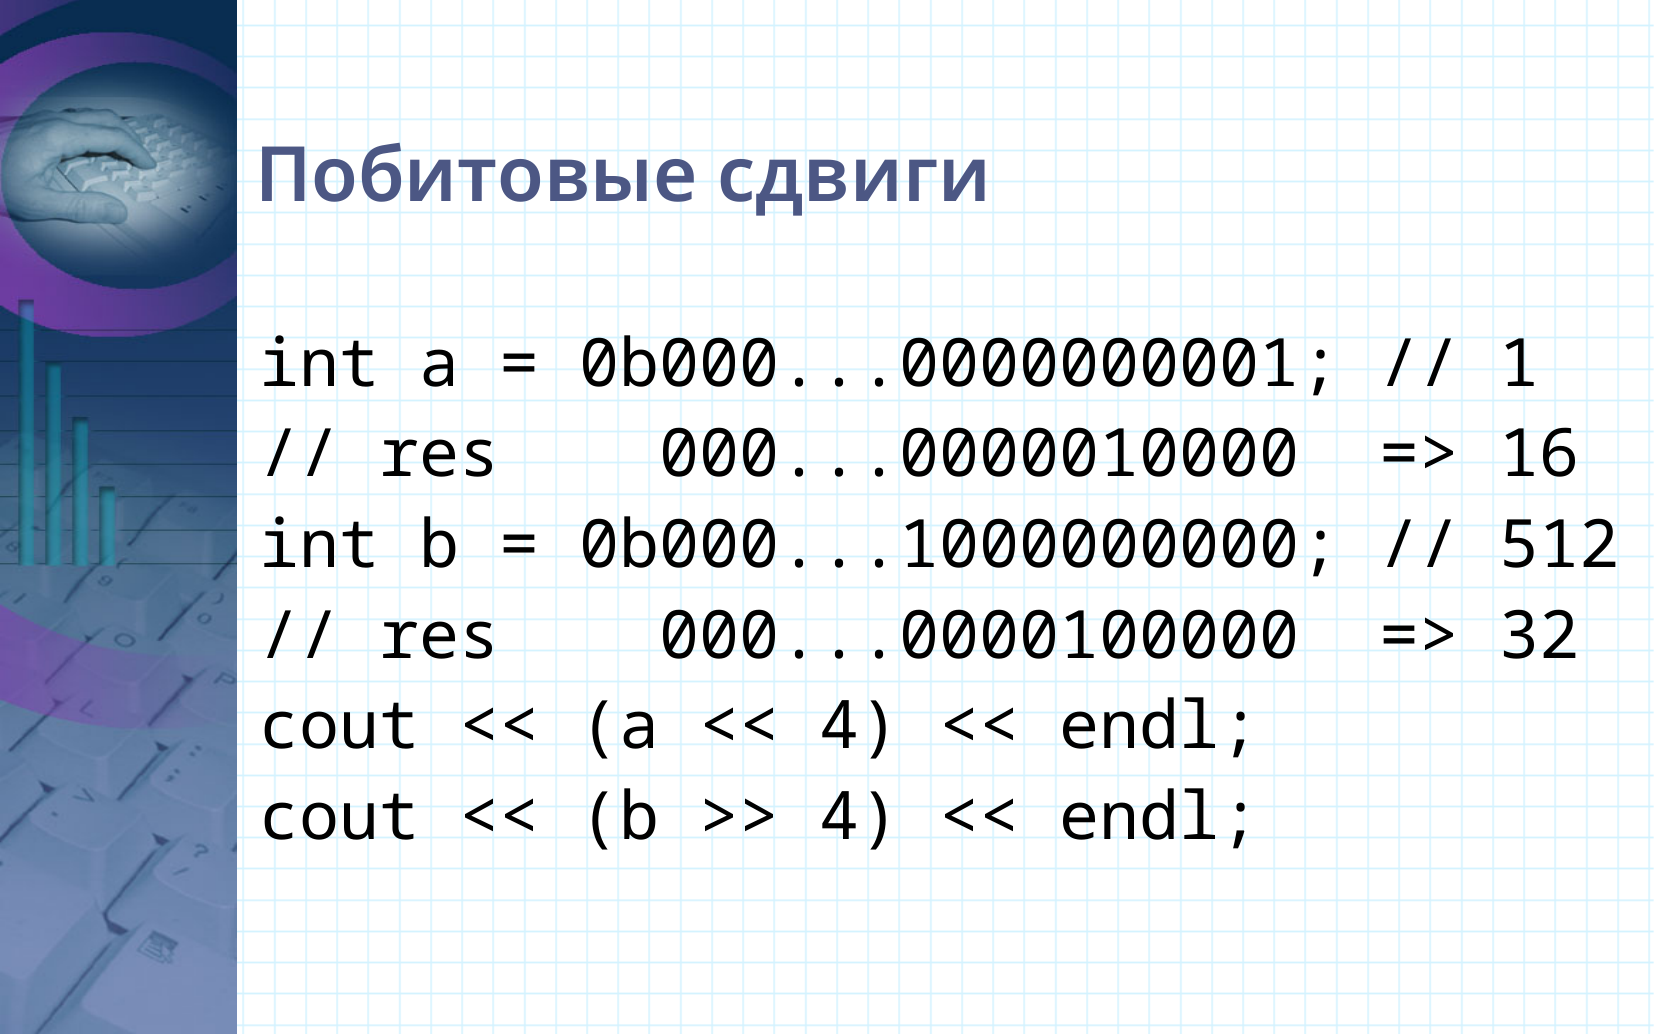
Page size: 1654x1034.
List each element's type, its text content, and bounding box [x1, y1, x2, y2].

title Побитовые сдвиги [254, 85, 1640, 226]
picture [0, 0, 1654, 1034]
subtitle int a = 0b000...0000000001; // 1 // res 000...0000010000 => 16 int b = 0b000...1000000000; // 512 // res 000...0000100000 => 32 cout << (a << 4) << endl; cout << (b >> 4) << endl; [224, 226, 1640, 948]
